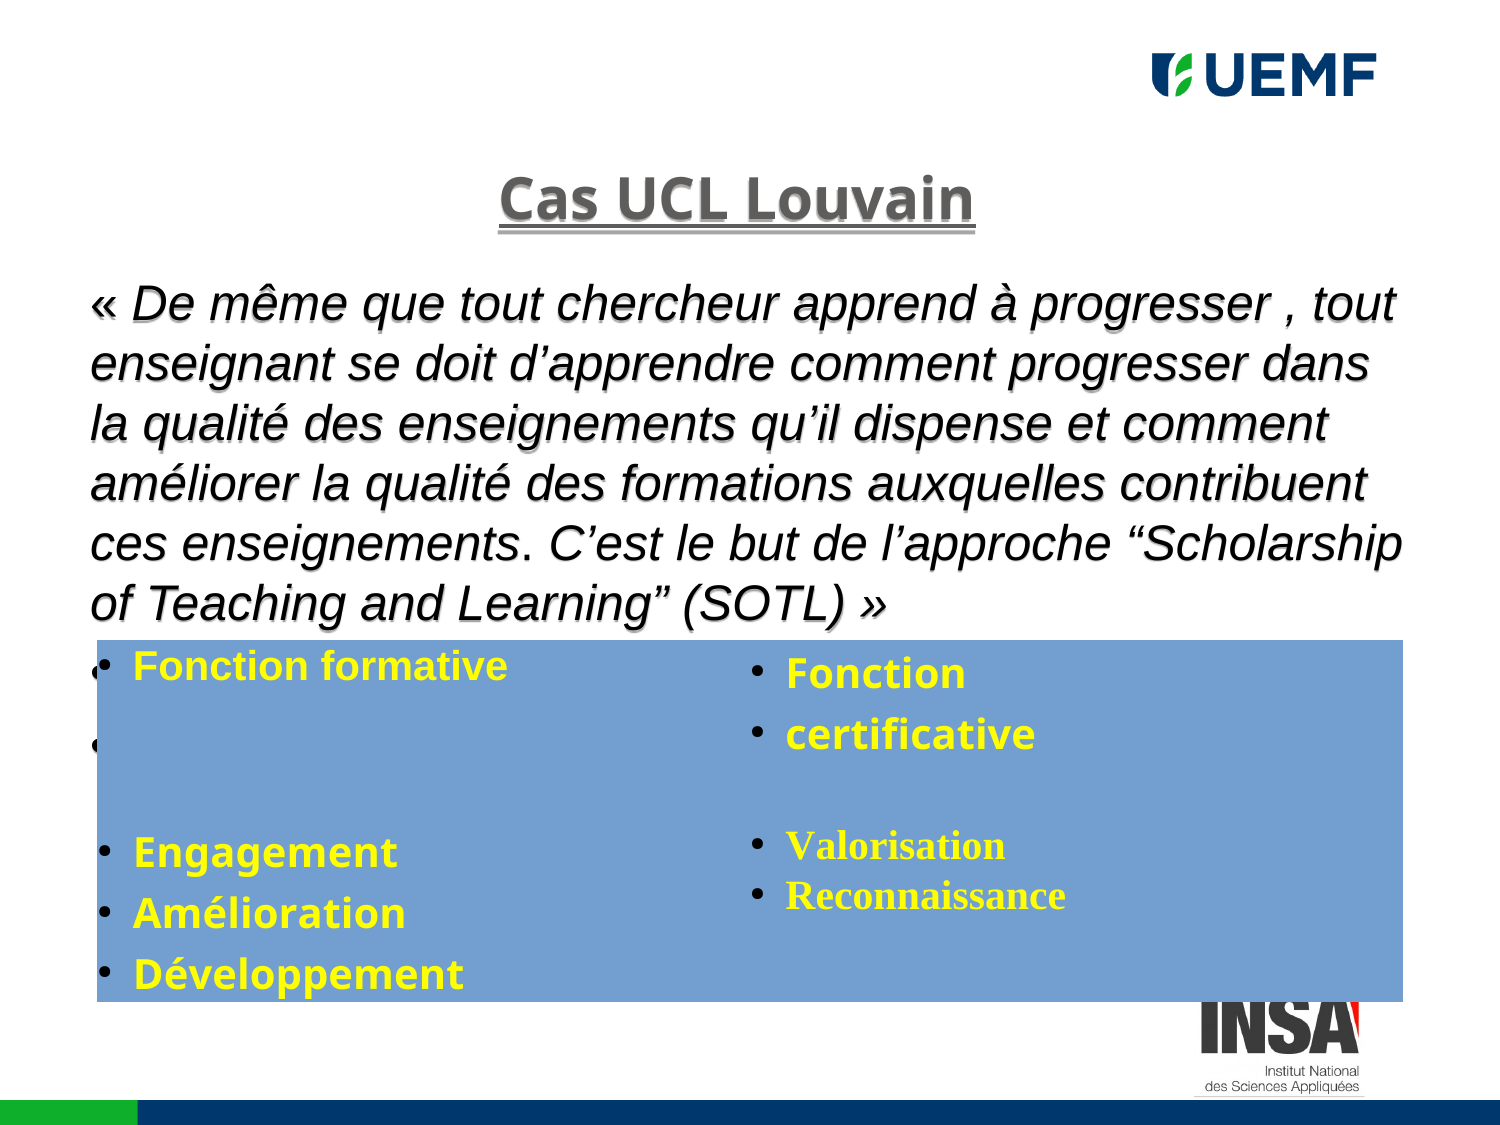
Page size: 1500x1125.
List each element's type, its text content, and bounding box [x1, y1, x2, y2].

title Cas UCL Louvain [62, 102, 1413, 291]
table_header Fonction formative [97, 640, 750, 819]
table_header Fonction certificative [750, 640, 1403, 819]
list « De même que tout chercheur apprend à progresser , tout enseignant se doit d’apprendre comment progresser dans la qualité des enseignements qu’il dispense et comment améliorer la qualité des formations auxquelles contribuent ces enseignements. C’est le but de l’approche “Scholarship of Teaching and Learning” (SOTL) » [75, 262, 1426, 1005]
table_cell Engagement Amélioration Développement [97, 819, 750, 1002]
table_cell Valorisation Reconnaissance [750, 819, 1403, 1002]
